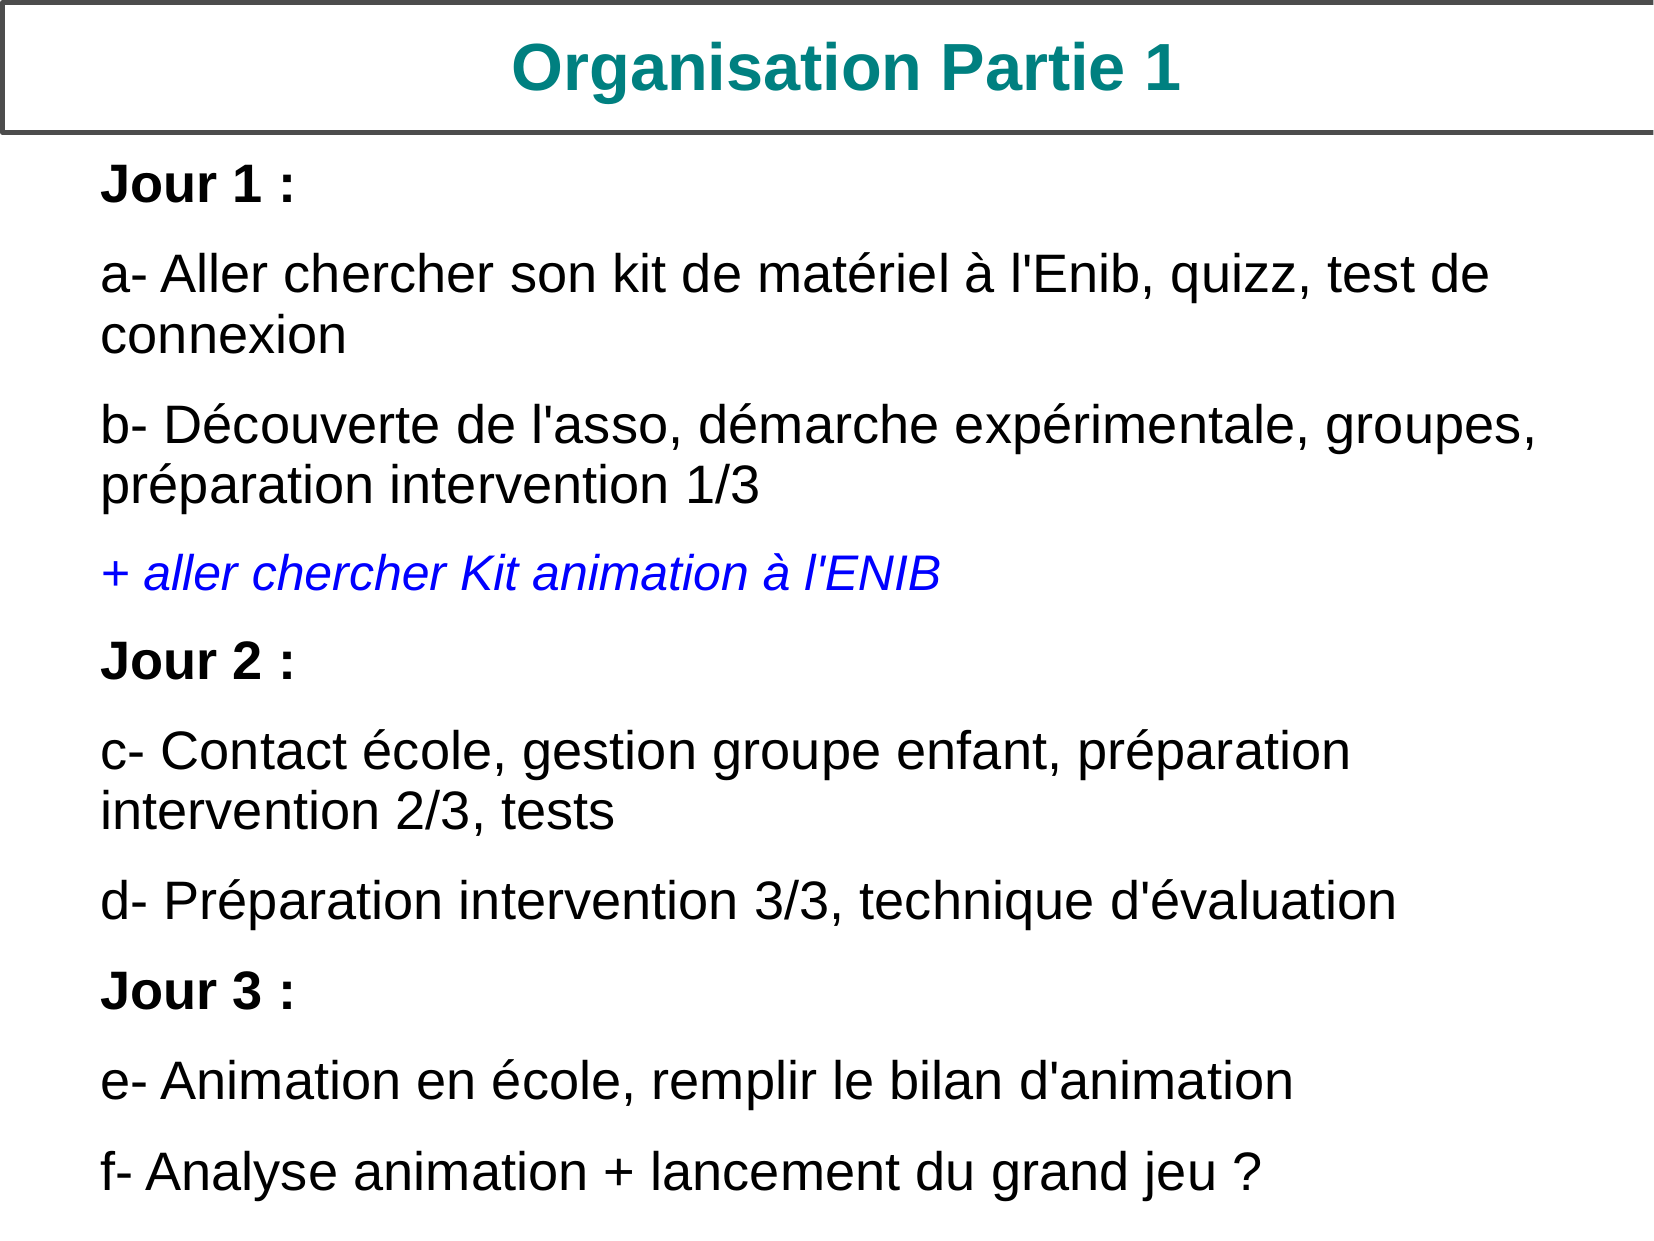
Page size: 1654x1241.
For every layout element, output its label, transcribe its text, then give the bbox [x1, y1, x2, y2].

list Jour 1 : a- Aller chercher son kit de matériel à l'Enib, quizz, test de connexion b- Découverte de l'asso, démarche expérimentale, groupes, préparation intervention 1/3 + aller chercher Kit animation à l'ENIB Jour 2 : c- Contact école, gestion groupe enfant, préparation intervention 2/3, tests d- Préparation intervention 3/3, technique d'évaluation Jour 3 : e- Animation en école, remplir le bilan d'animation f- Analyse animation + lancement du grand jeu ? [29, 153, 1577, 1241]
text_box Organisation Partie 1 [2, 2, 1654, 133]
